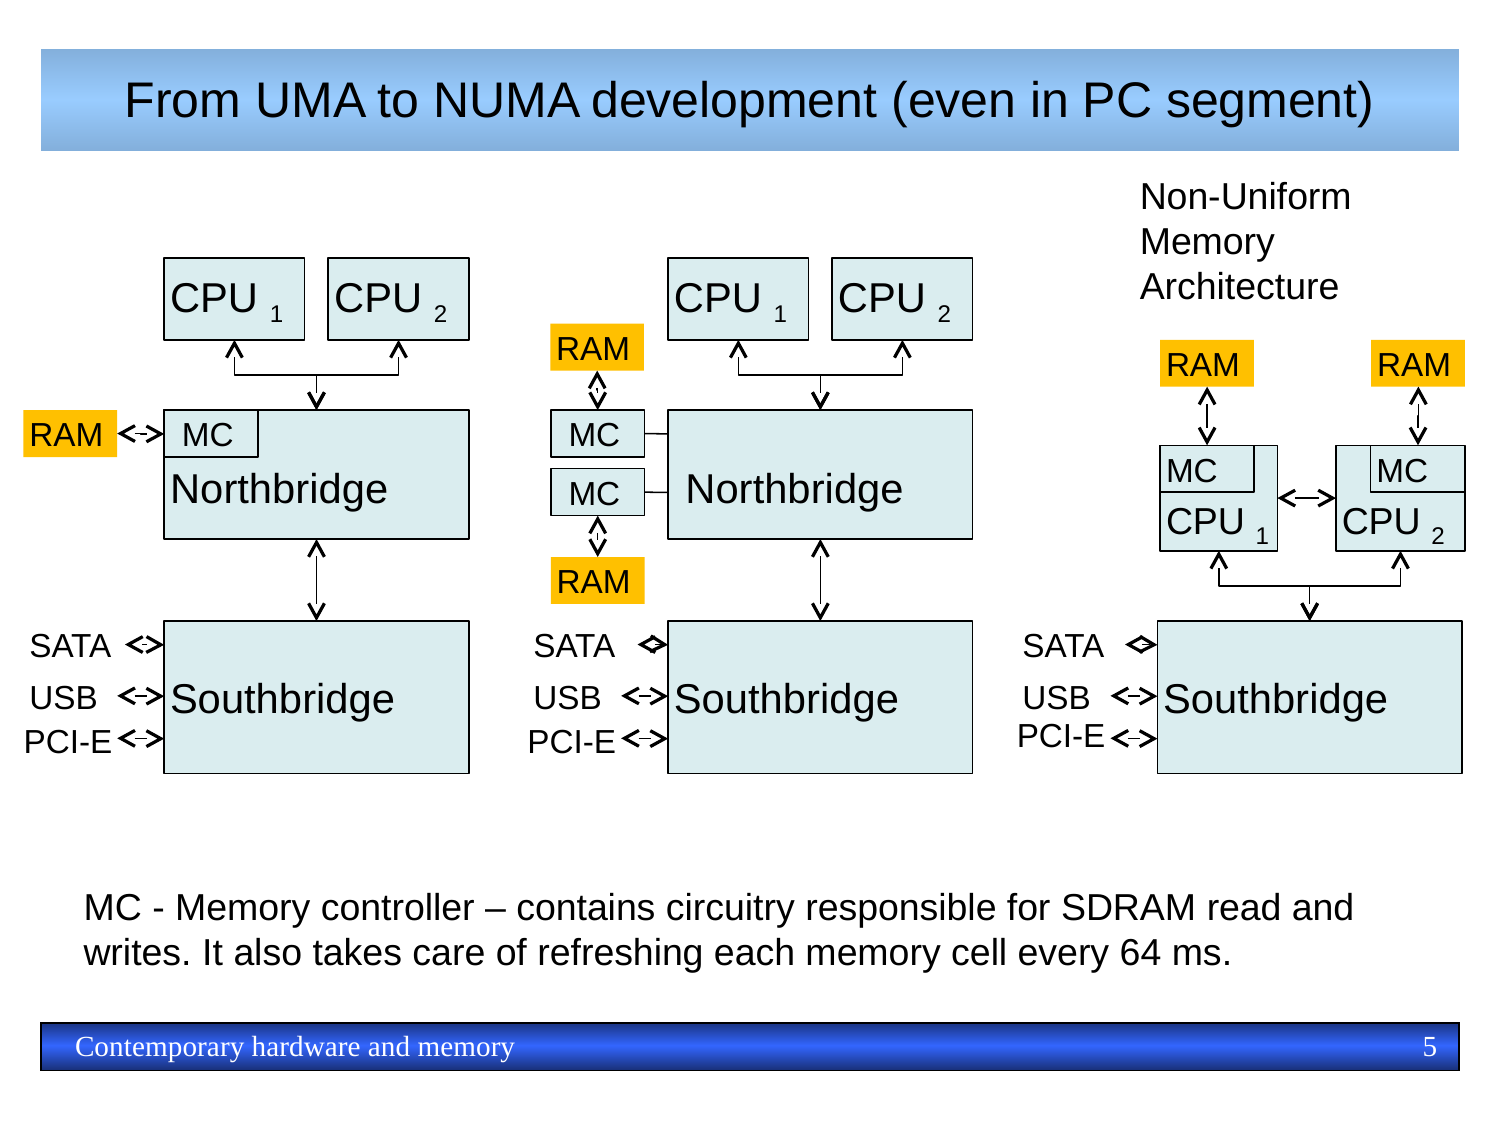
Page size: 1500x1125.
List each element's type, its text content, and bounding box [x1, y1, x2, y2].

text_box USB [23, 672, 118, 720]
text_box MC [164, 410, 258, 458]
text_box SATA [1016, 621, 1125, 668]
text_box CPU 1 [1160, 445, 1278, 551]
title From UMA to NUMA development (even in PC segment) [41, 49, 1459, 151]
text_box USB [527, 672, 622, 720]
text_box CPU 2 [832, 257, 973, 340]
text_box USB [1016, 672, 1111, 716]
text_box RAM [550, 323, 644, 371]
text_box RAM [550, 557, 645, 604]
text_box CPU 2 [328, 257, 469, 340]
text_box RAM [1160, 339, 1254, 387]
text_box SATA [23, 621, 125, 668]
text_box SATA [527, 621, 638, 668]
text_box MC [550, 410, 645, 458]
text_box Northbridge [164, 410, 469, 539]
text_box Southbridge [164, 621, 469, 774]
text_box MC [1370, 445, 1465, 493]
text_box MC - Memory controller – contains circuitry responsible for SDRAM read and writes. It also takes care of refreshing each memory cell every 64 ms. [68, 874, 1432, 981]
text_box Southbridge [1157, 621, 1462, 774]
text_box CPU 1 [164, 257, 305, 340]
text_box CPU 2 [1335, 445, 1465, 551]
text_box MC [1160, 445, 1254, 493]
text_box Northbridge [667, 410, 973, 539]
text_box PCI-E [17, 722, 135, 758]
text_box Non-Uniform Memory Architecture [1125, 163, 1465, 315]
text_box PCI-E [521, 722, 639, 758]
text_box MC [550, 468, 645, 516]
text_box RAM [1371, 339, 1465, 387]
text_box RAM [23, 410, 118, 458]
text_box Southbridge [667, 621, 973, 774]
text_box PCI-E [1119, 733, 1129, 744]
text_box PCI-E [1011, 716, 1129, 752]
text_box CPU 1 [667, 257, 809, 340]
